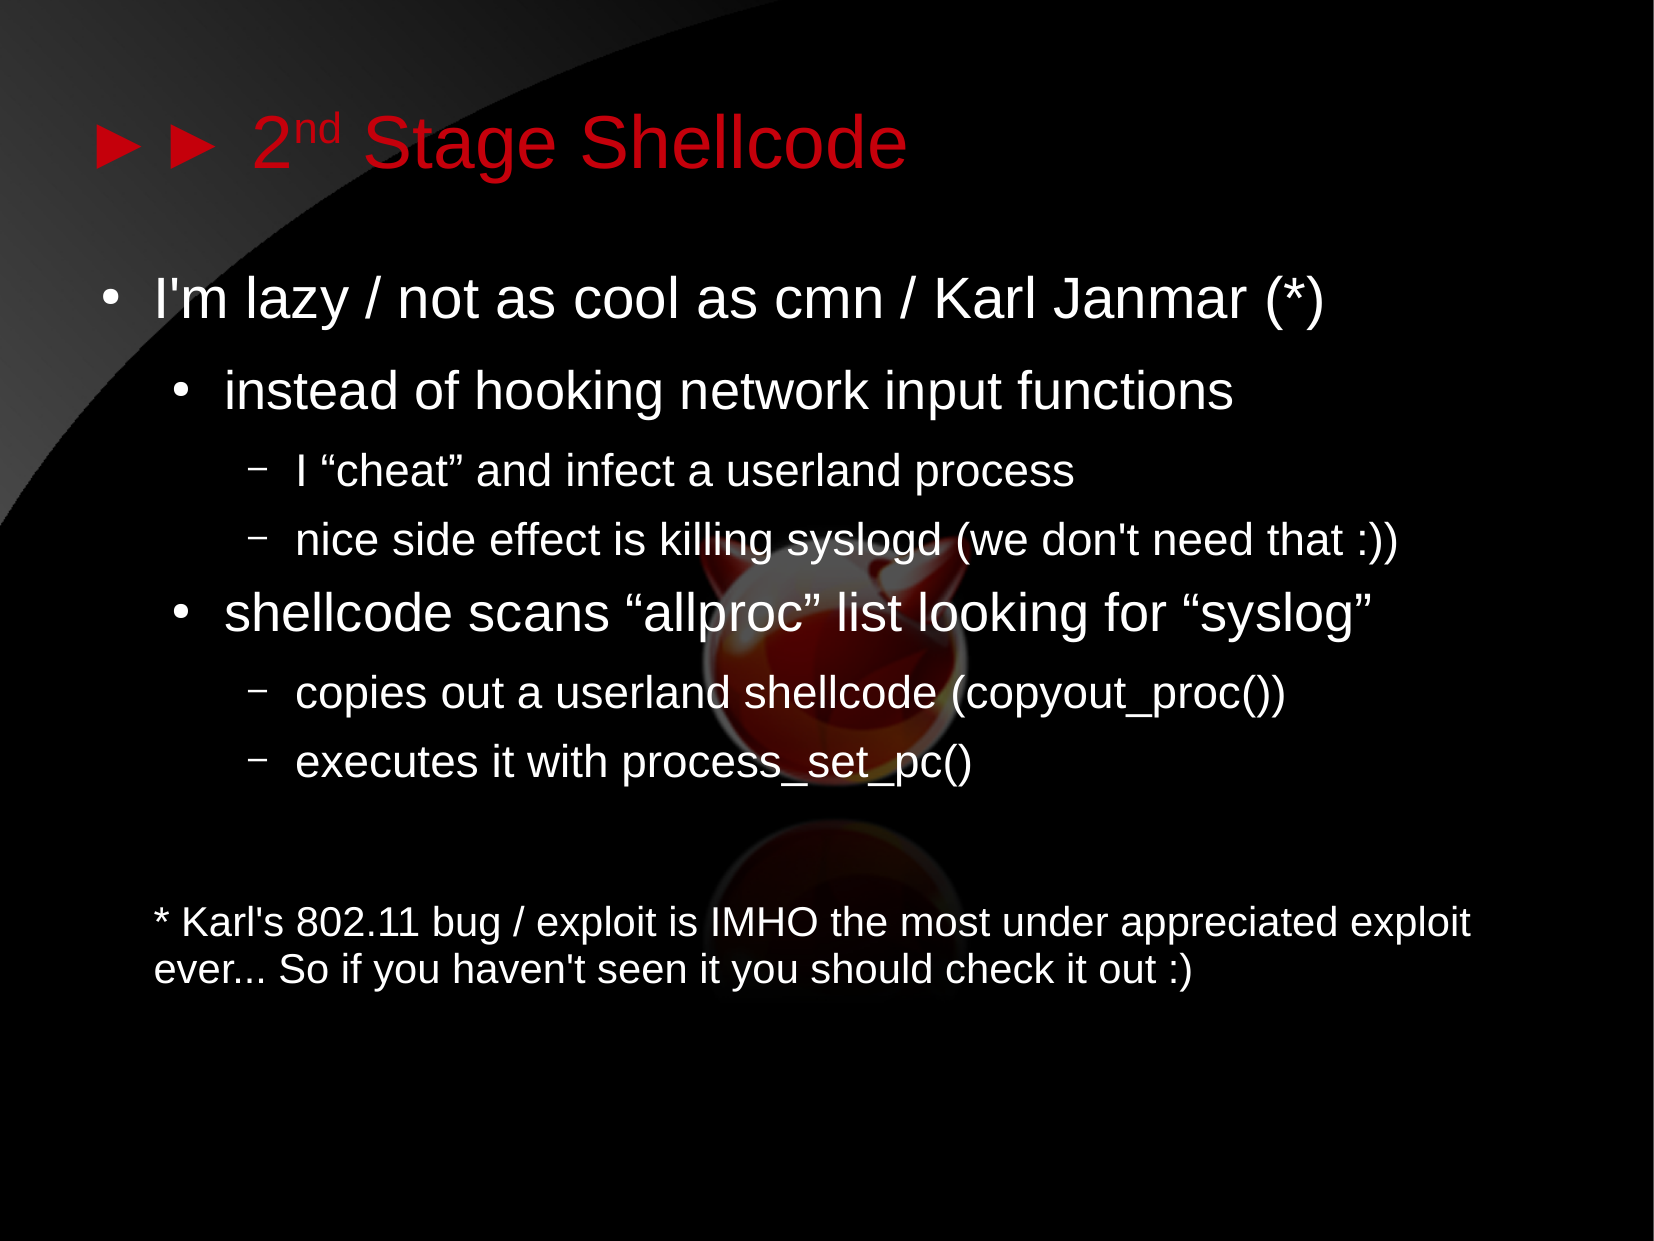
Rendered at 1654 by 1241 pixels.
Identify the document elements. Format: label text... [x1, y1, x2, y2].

title ►► 2nd Stage Shellcode [82, 49, 1571, 237]
list I'm lazy / not as cool as cmn / Karl Janmar (*) instead of hooking network input functions I “cheat” and infect a userland process nice side effect is killing syslogd (we don't need that :)) shellcode scans “allproc” list looking for “syslog” copies out a userland shellcode (copyout_proc()) executes it with process_set_pc() * Karl's 802.11 bug / exploit is IMHO the most under appreciated exploit ever... So if you haven't seen it you should check it out :) [82, 265, 1571, 1152]
picture [0, 0, 1654, 1241]
